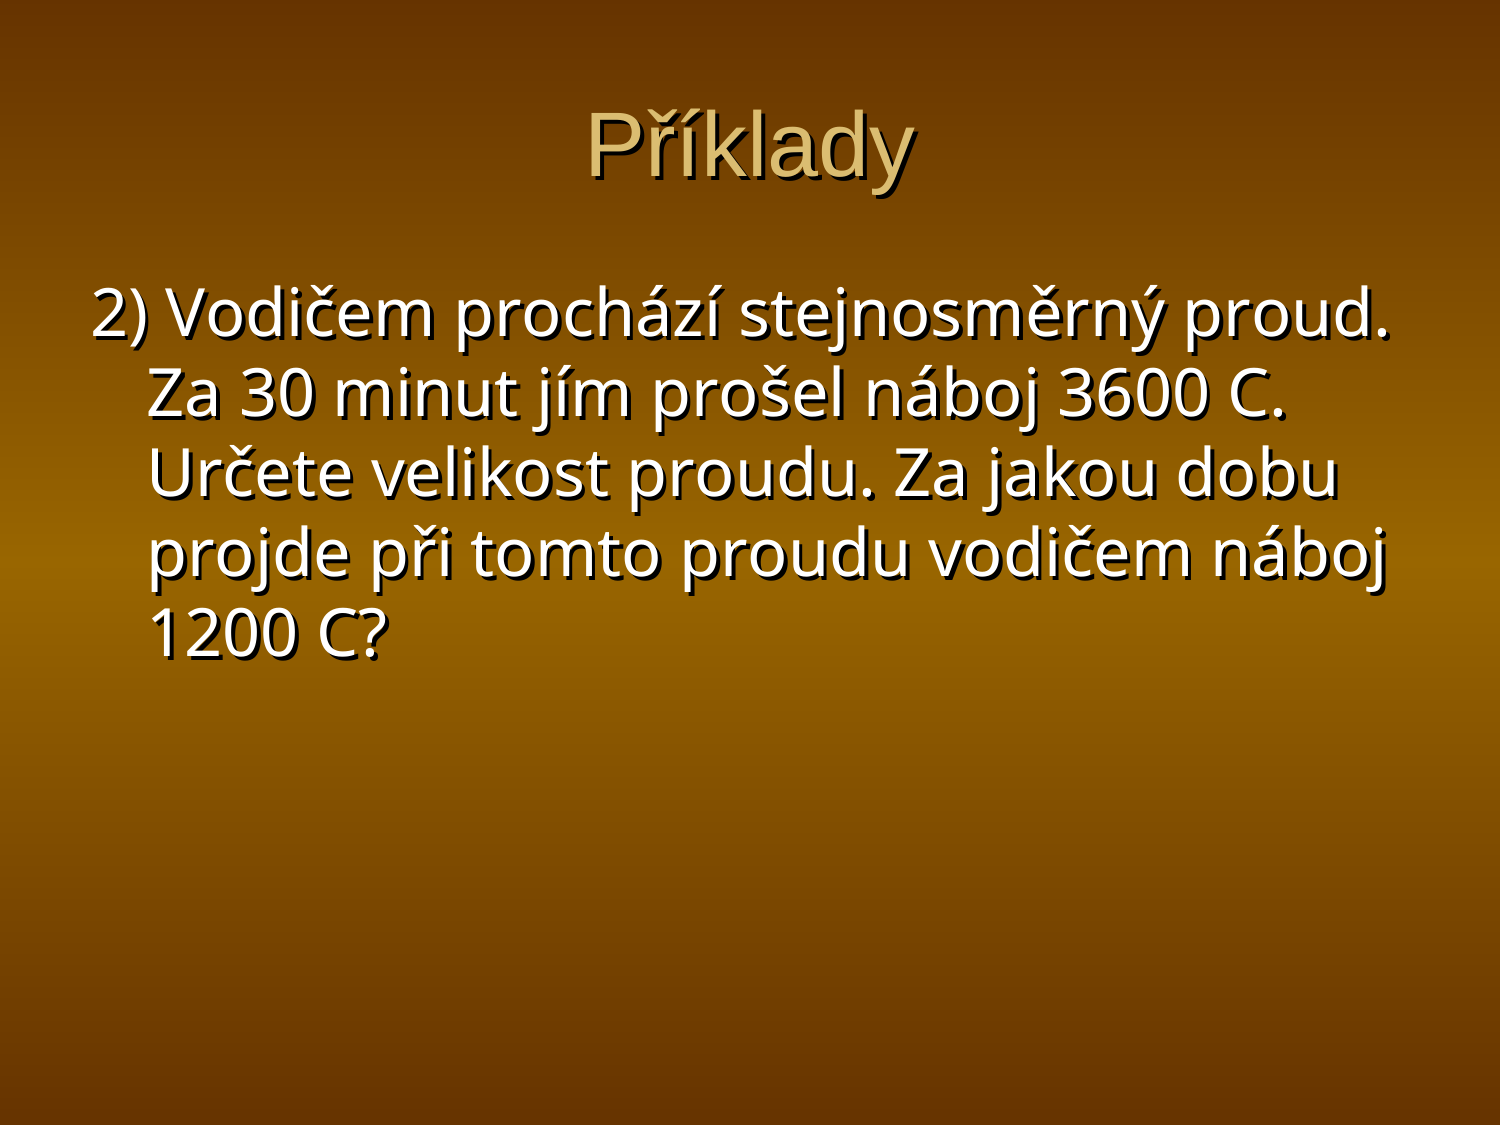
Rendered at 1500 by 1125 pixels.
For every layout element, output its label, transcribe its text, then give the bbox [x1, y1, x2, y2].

title Příklady [75, 45, 1426, 234]
list 2) Vodičem prochází stejnosměrný proud. Za 30 minut jím prošel náboj 3600 C. Určete velikost proudu. Za jakou dobu projde při tomto proudu vodičem náboj 1200 C? [75, 262, 1426, 1006]
